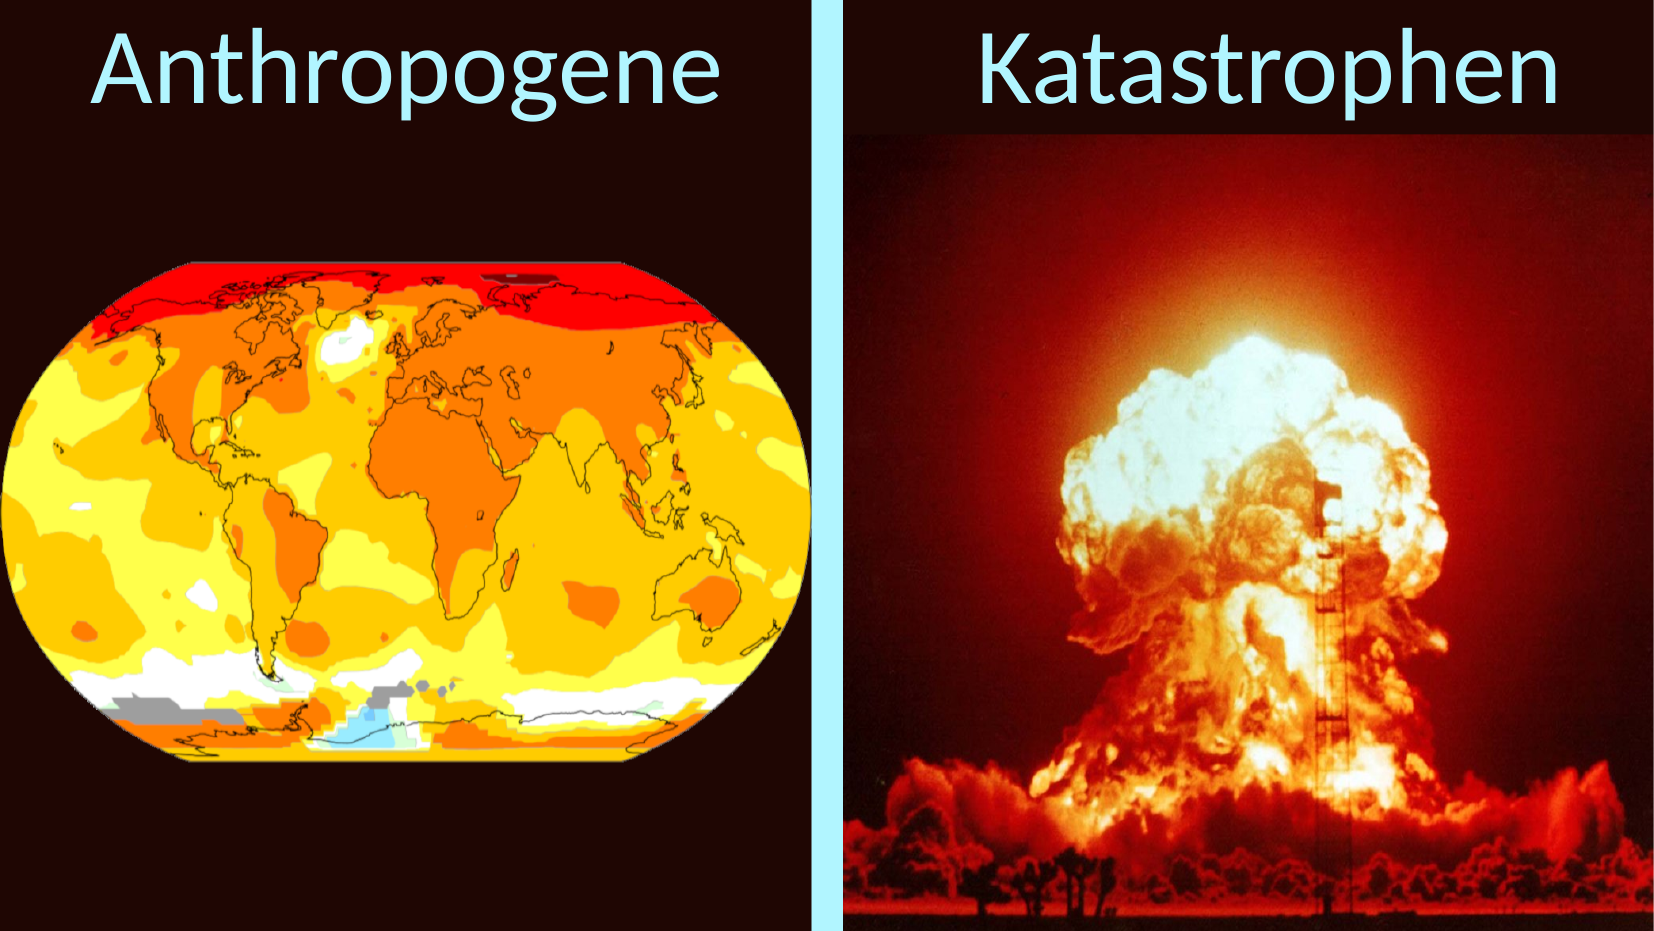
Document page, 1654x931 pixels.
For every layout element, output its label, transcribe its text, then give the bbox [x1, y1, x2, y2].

title Anthropogene Katastrophen [82, 21, 1571, 131]
picture [0, 0, 1654, 931]
